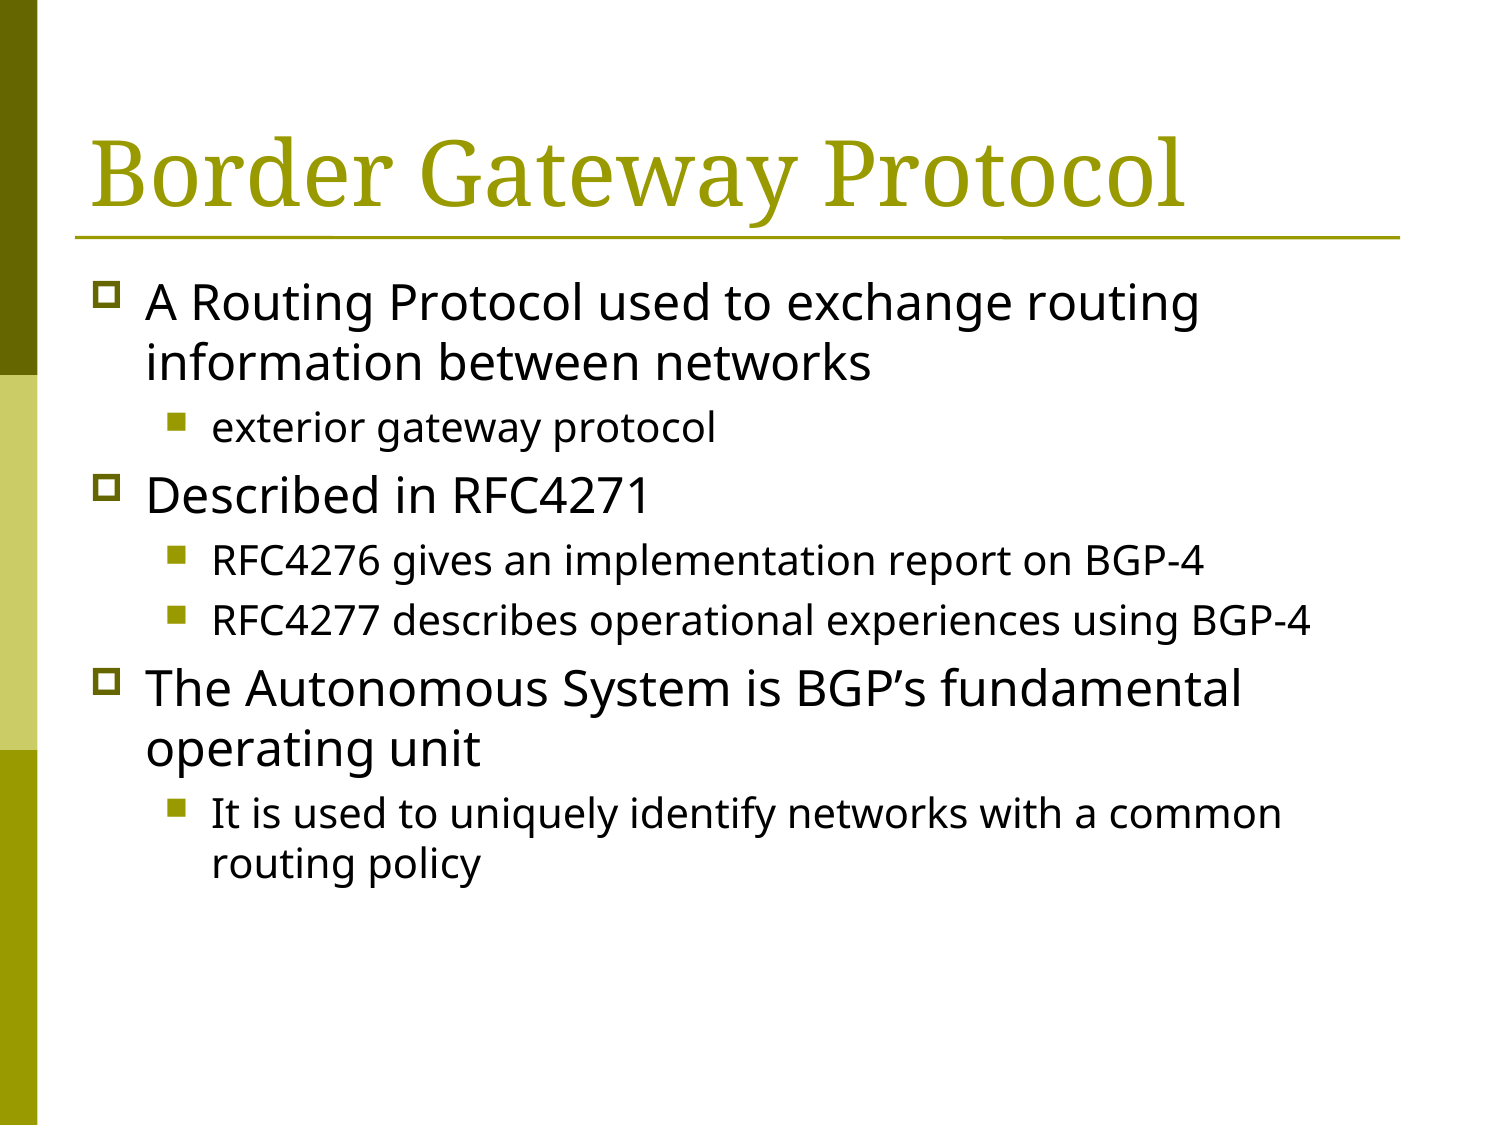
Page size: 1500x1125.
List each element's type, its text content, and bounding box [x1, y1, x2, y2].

title Border Gateway Protocol [75, 45, 1426, 233]
list A Routing Protocol used to exchange routing information between networks exterior gateway protocol Described in RFC4271 RFC4276 gives an implementation report on BGP-4 RFC4277 describes operational experiences using BGP-4 The Autonomous System is BGP’s fundamental operating unit It is used to uniquely identify networks with a common routing policy [75, 262, 1426, 1006]
